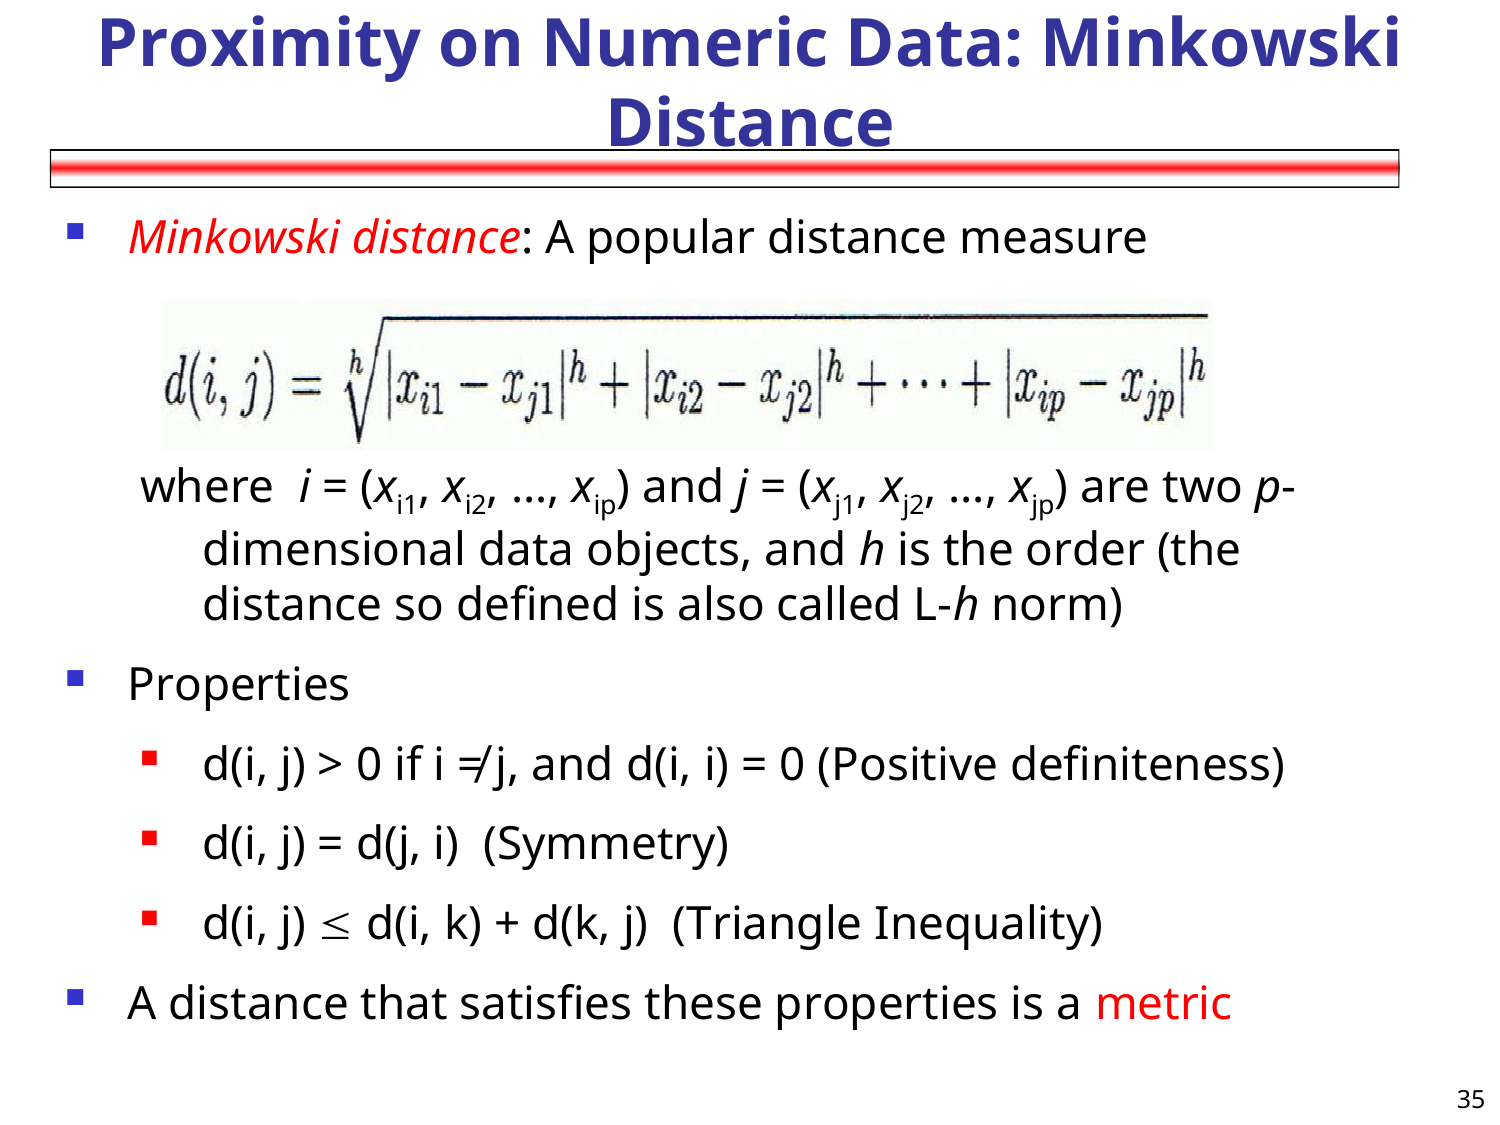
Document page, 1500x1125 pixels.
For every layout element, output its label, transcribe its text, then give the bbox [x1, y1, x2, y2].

list Minkowski distance: A popular distance measure where i = (xi1, xi2, …, xip) and j = (xj1, xj2, …, xjp) are two p-dimensional data objects, and h is the order (the distance so defined is also called L-h norm) Properties d(i, j) > 0 if i ≠ j, and d(i, i) = 0 (Positive definiteness) d(i, j) = d(j, i) (Symmetry) d(i, j)  d(i, k) + d(k, j) (Triangle Inequality) A distance that satisfies these properties is a metric [49, 200, 1438, 1092]
title Proximity on Numeric Data: Minkowski Distance [0, 0, 1500, 168]
picture [162, 299, 1213, 451]
text_box <number> [1187, 1062, 1500, 1125]
